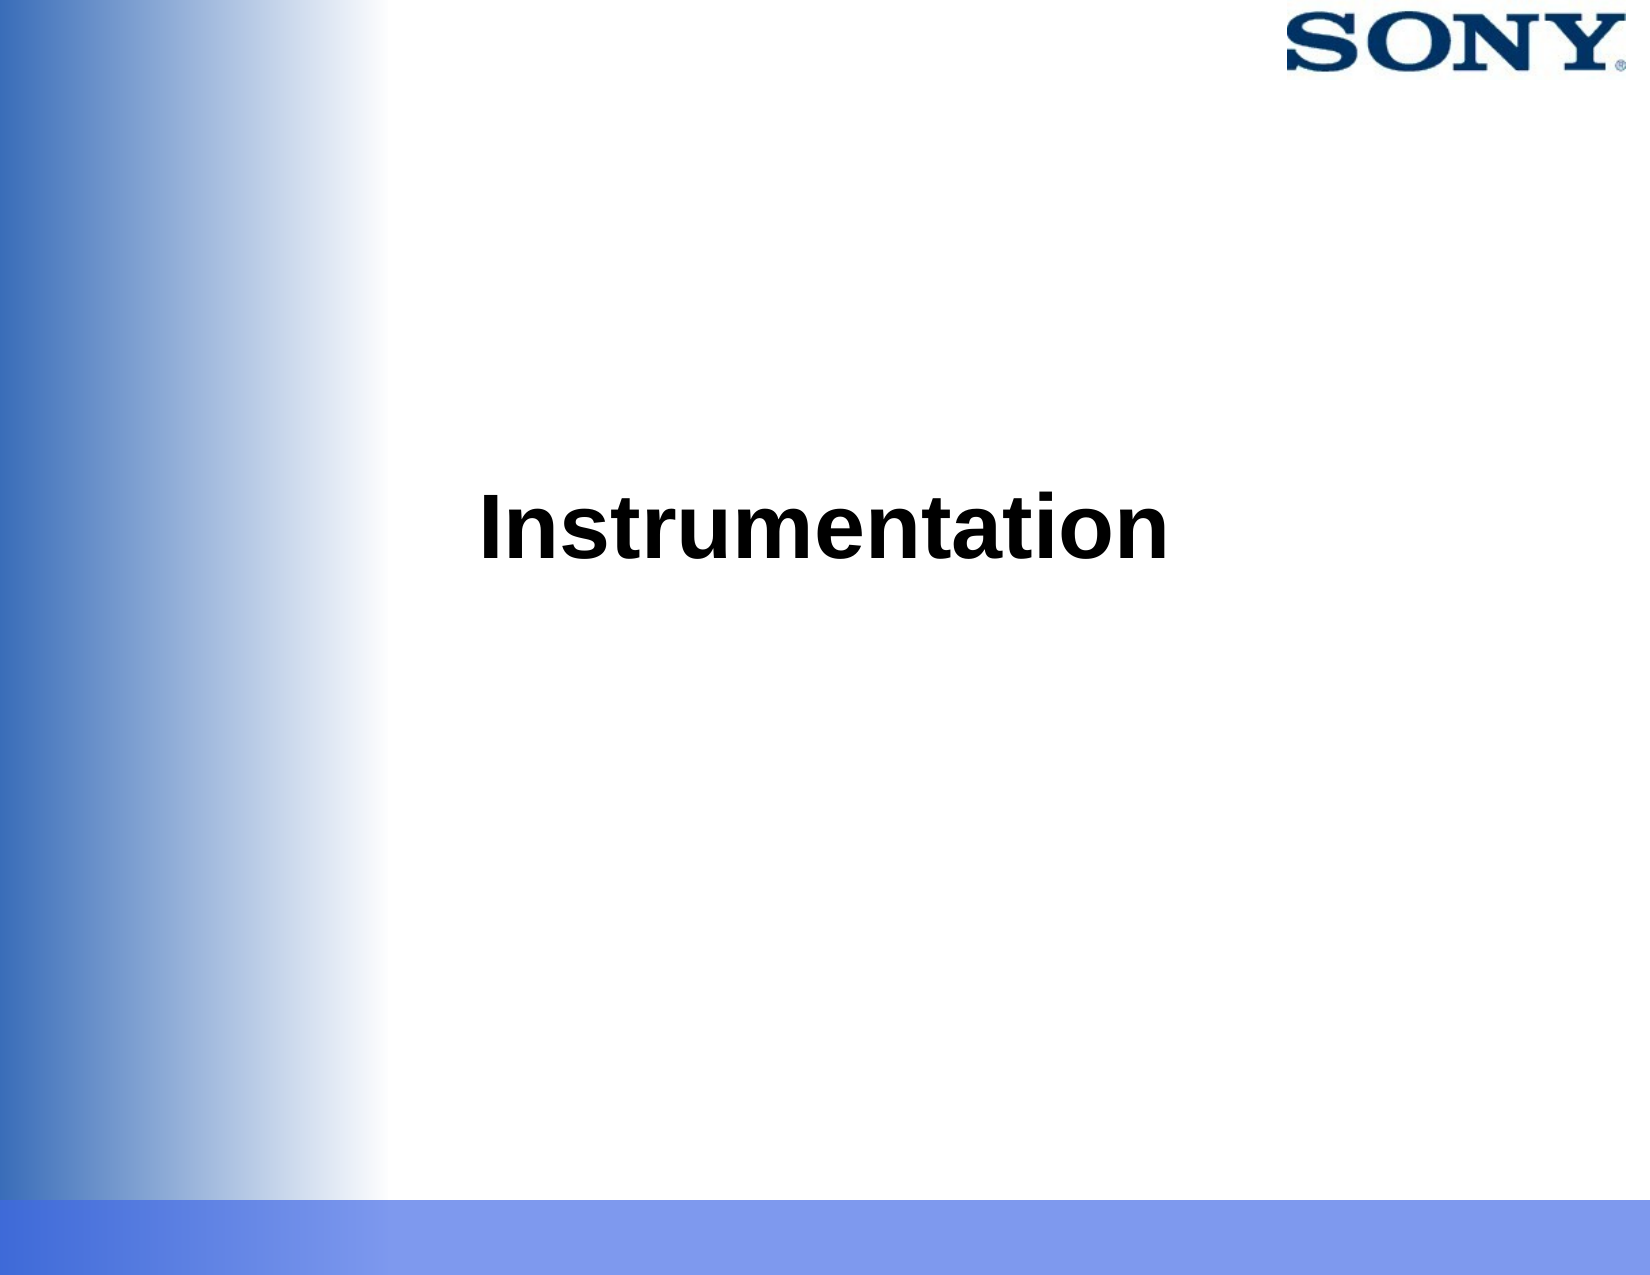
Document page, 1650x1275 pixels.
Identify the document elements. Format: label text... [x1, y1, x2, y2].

title Instrumentation [123, 396, 1527, 670]
picture [1287, 0, 1626, 80]
